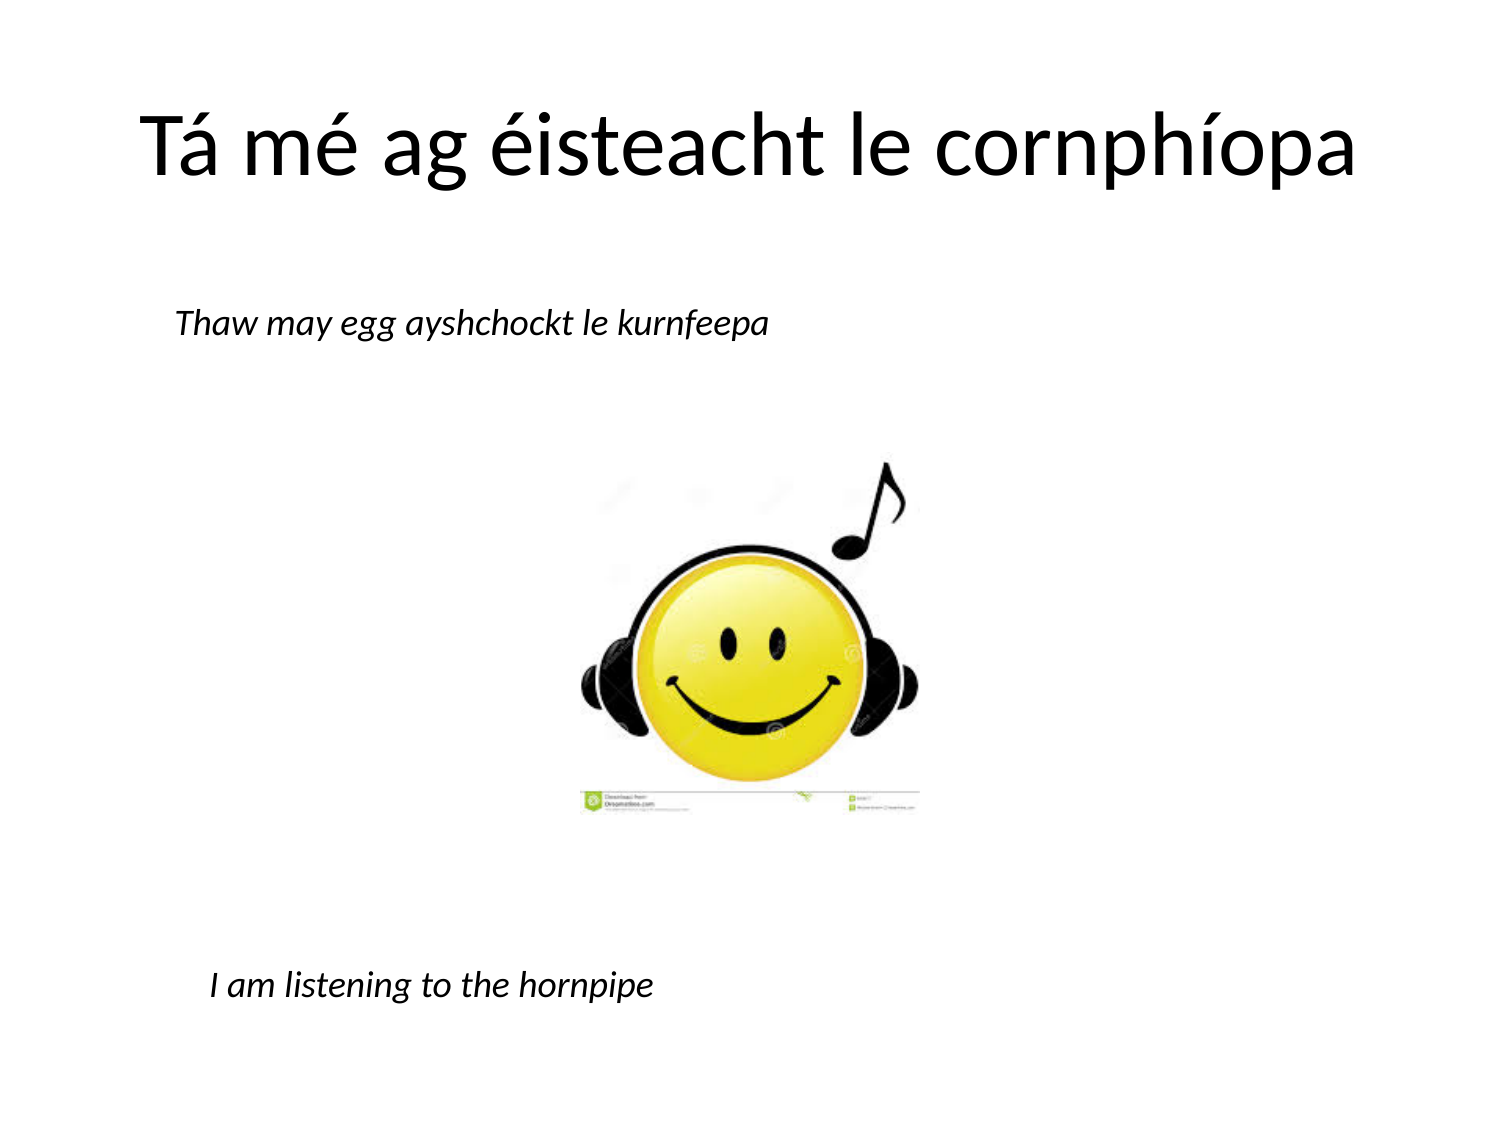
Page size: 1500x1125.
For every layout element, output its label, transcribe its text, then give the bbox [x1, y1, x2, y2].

text_box I am listening to the hornpipe [194, 952, 880, 1013]
title Tá mé ag éisteacht le cornphíopa [75, 45, 1426, 233]
text_box Thaw may egg ayshchockt le kurnfeepa [159, 290, 821, 352]
picture [580, 452, 920, 815]
